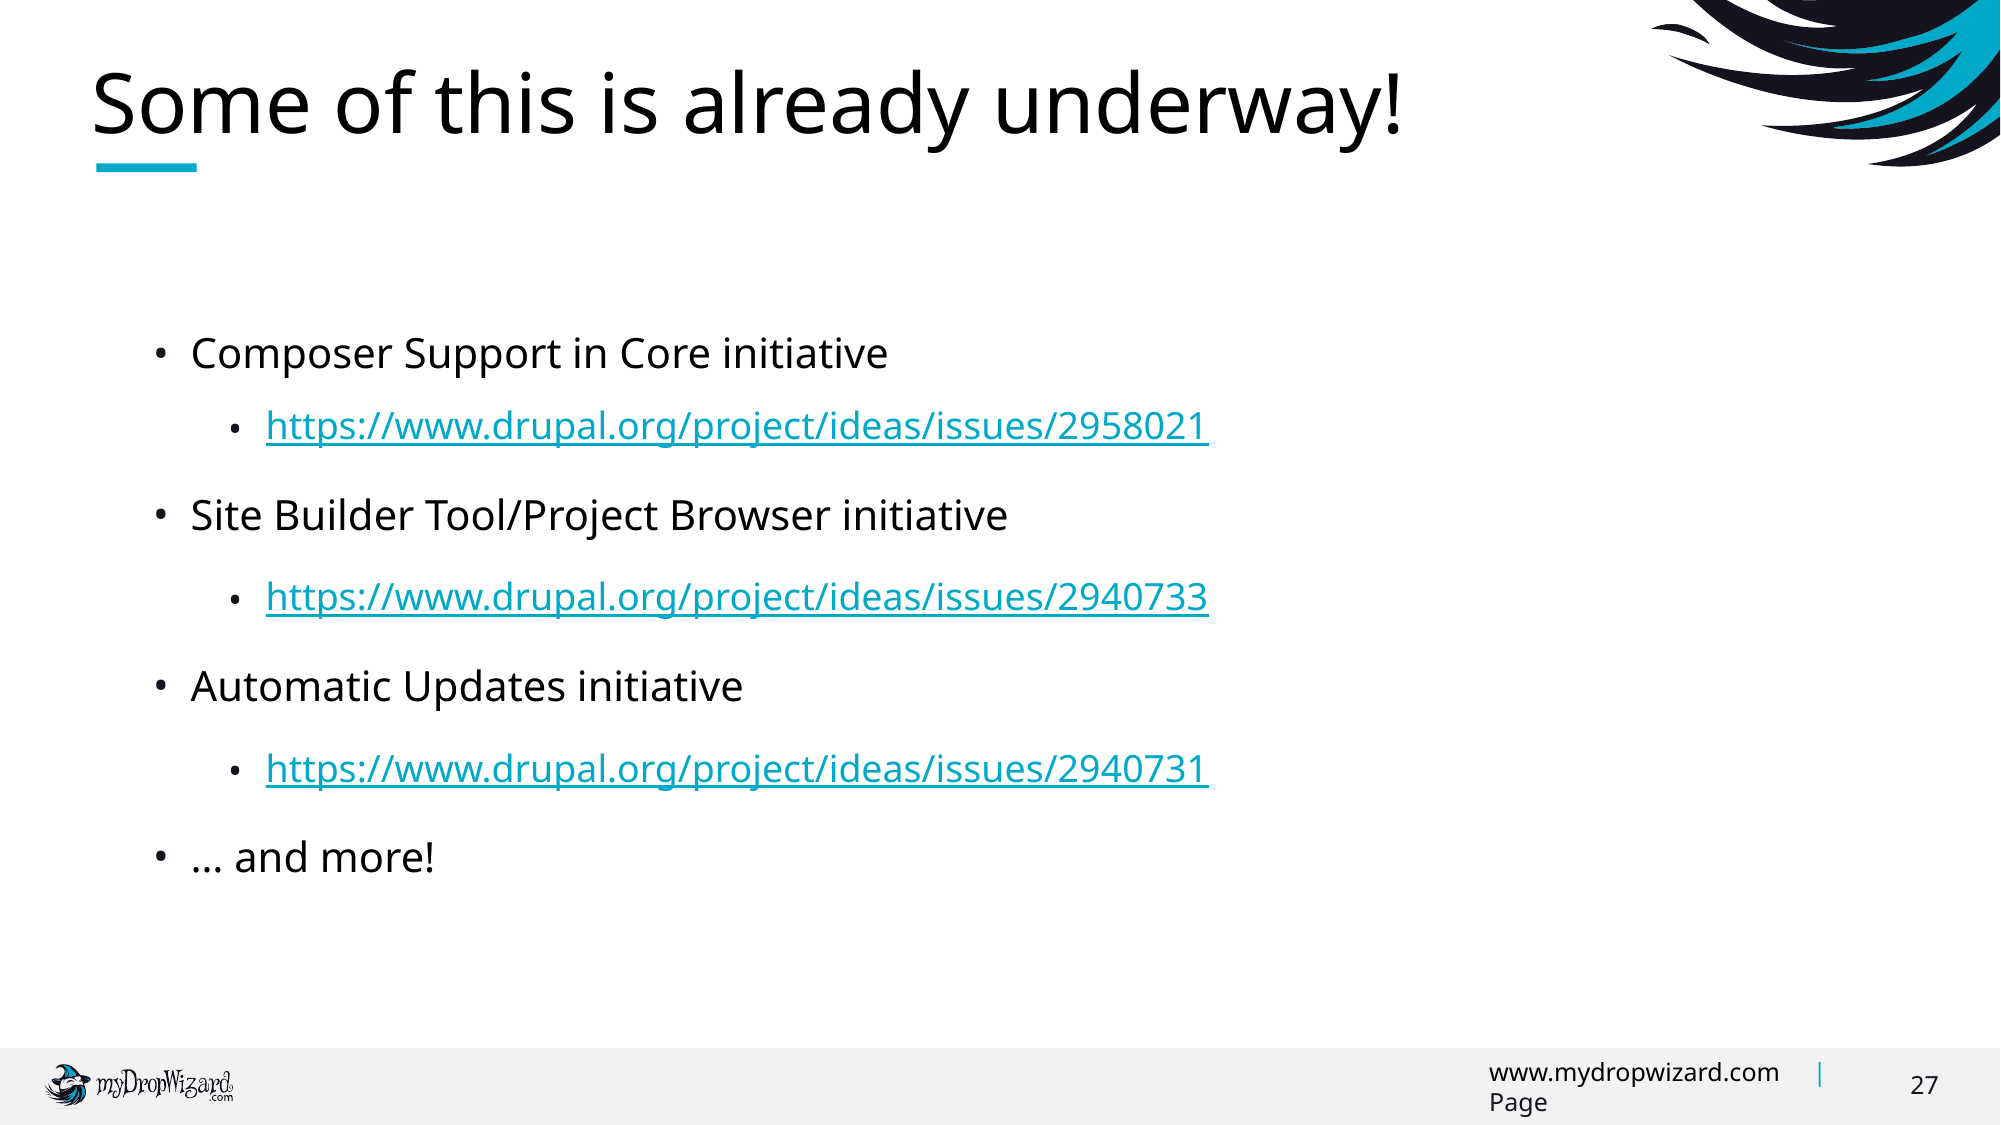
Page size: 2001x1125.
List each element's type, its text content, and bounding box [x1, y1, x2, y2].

list Composer Support in Core initiative https://www.drupal.org/project/ideas/issues/2958021 Site Builder Tool/Project Browser initiative https://www.drupal.org/project/ideas/issues/2940733 Automatic Updates initiative https://www.drupal.org/project/ideas/issues/2940731 … and more! [138, 194, 1864, 1014]
title Some of this is already underway! [76, 47, 1863, 166]
slide_number <number> [1895, 1057, 1969, 1117]
